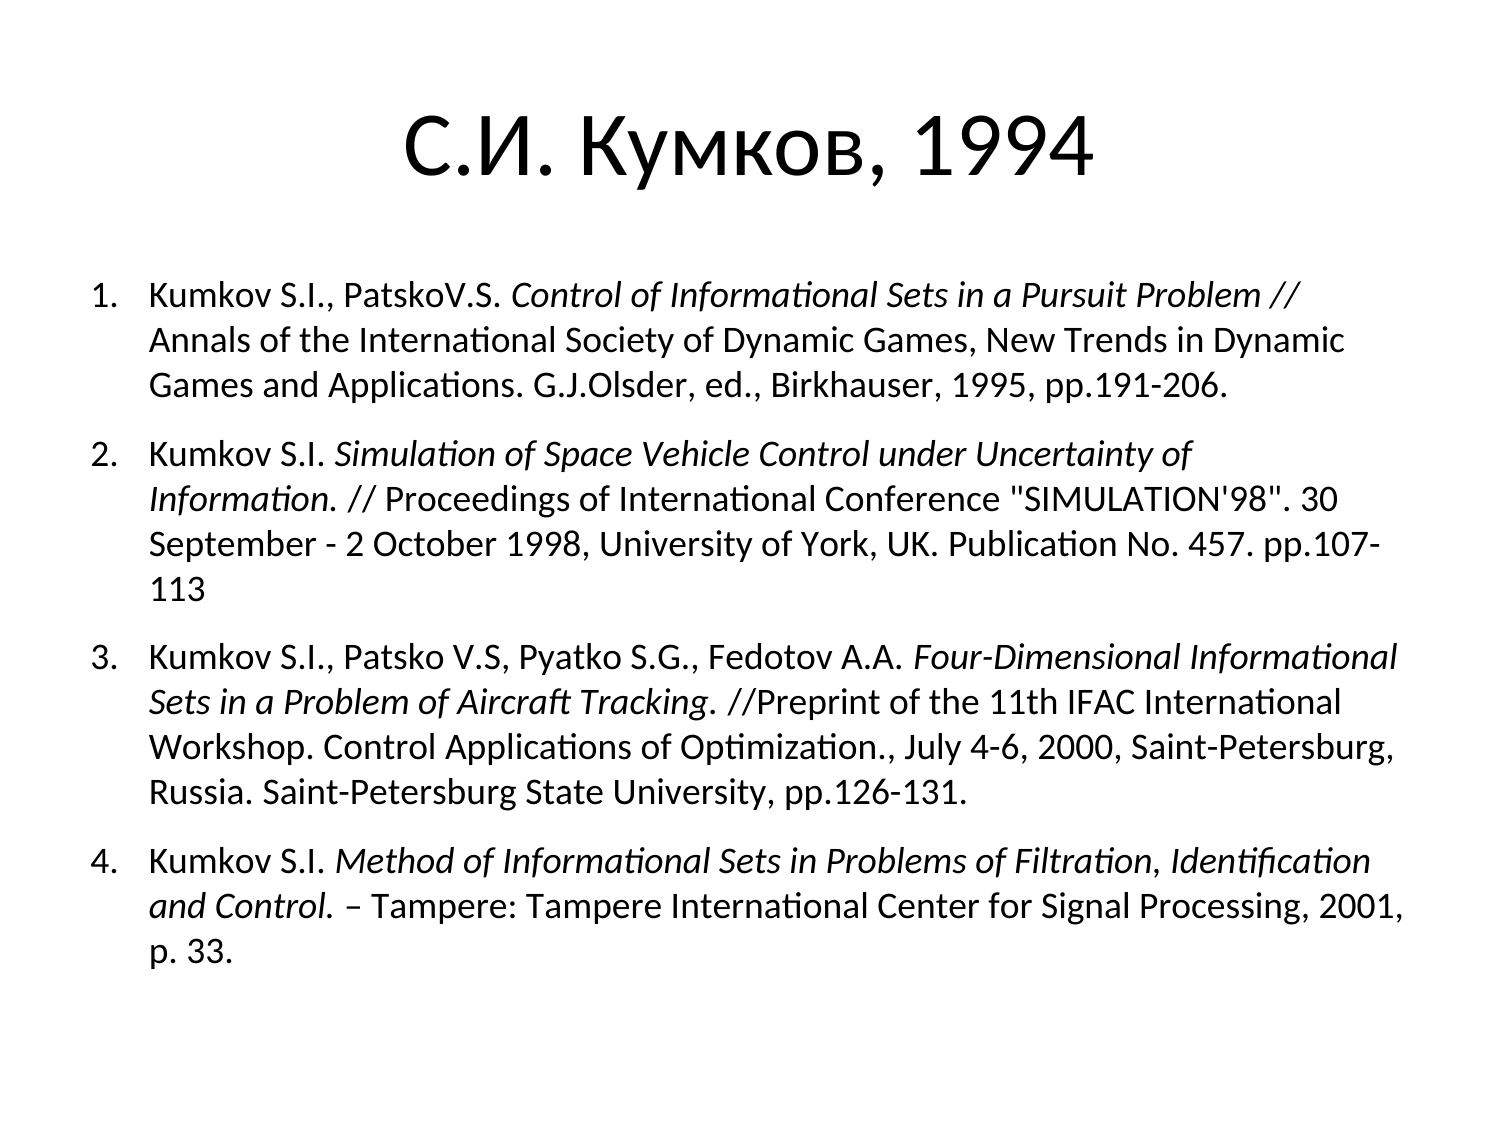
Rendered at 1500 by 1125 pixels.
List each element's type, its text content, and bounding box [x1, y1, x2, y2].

text_box Kumkov S.I., PatskoV.S. Control of Informational Sets in a Pursuit Problem // Annals of the International Society of Dynamic Games, New Trends in Dynamic Games and Applications. G.J.Olsder, ed., Birkhauser, 1995, pp.191-206. Kumkov S.I. Simulation of Space Vehicle Control under Uncertainty of Information. // Proceedings of International Conference "SIMULATION'98". 30 September - 2 October 1998, University of York, UK. Publication No. 457. pp.107-113 Kumkov S.I., Patsko V.S, Pyatko S.G., Fedotov A.A. Four-Dimensional Informational Sets in a Problem of Aircraft Tracking. //Preprint of the 11th IFAC International Workshop. Control Applications of Optimization., July 4-6, 2000, Saint-Petersburg, Russia. Saint-Petersburg State University, pp.126-131. Kumkov S.I. Method of Informational Sets in Problems of Filtration, Identification and Control. – Tampere: Tampere International Center for Signal Processing, 2001, p. 33. [75, 262, 1426, 1005]
text_box С.И. Кумков, 1994 [75, 45, 1426, 233]
